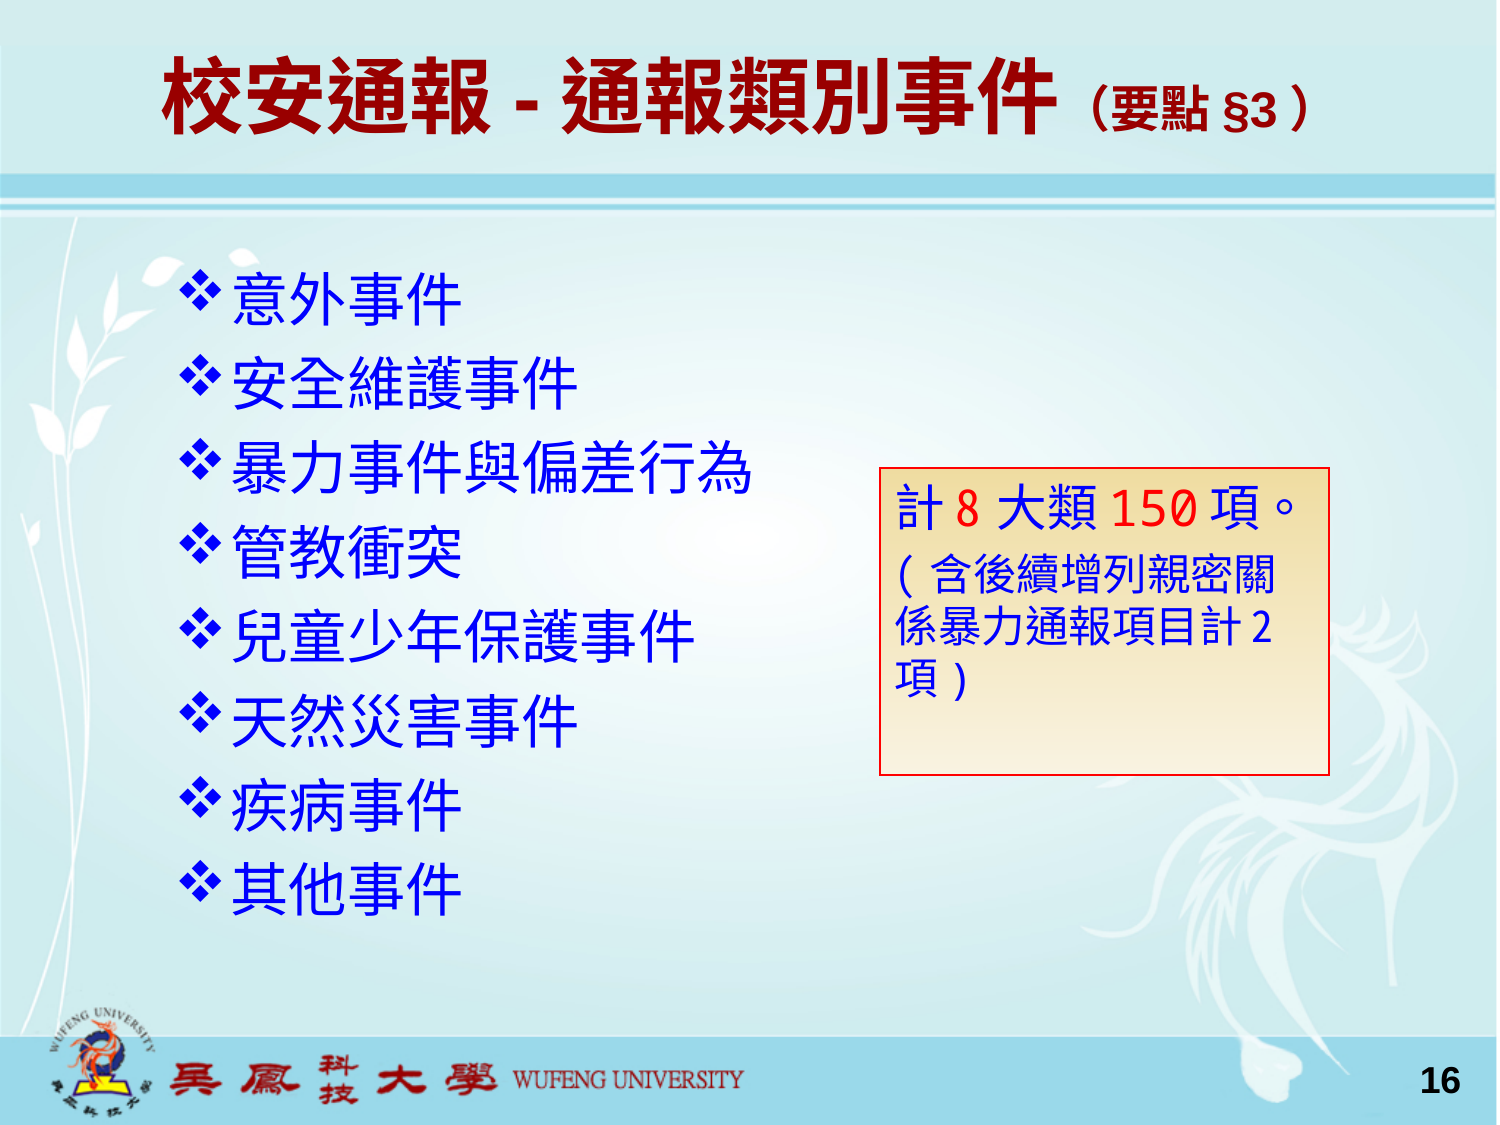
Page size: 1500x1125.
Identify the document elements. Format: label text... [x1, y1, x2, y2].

picture [0, 188, 1500, 1125]
text_box <number> [1126, 1048, 1477, 1125]
title 校安通報-通報類別事件（要點§3） [0, 0, 1500, 188]
list 意外事件 安全維護事件 暴力事件與偏差行為 管教衝突 兒童少年保護事件 天然災害事件 疾病事件 其他事件 [159, 255, 798, 998]
list 計8大類150項。 (含後續增列親密關係暴力通報項目計2項) [879, 467, 1329, 775]
